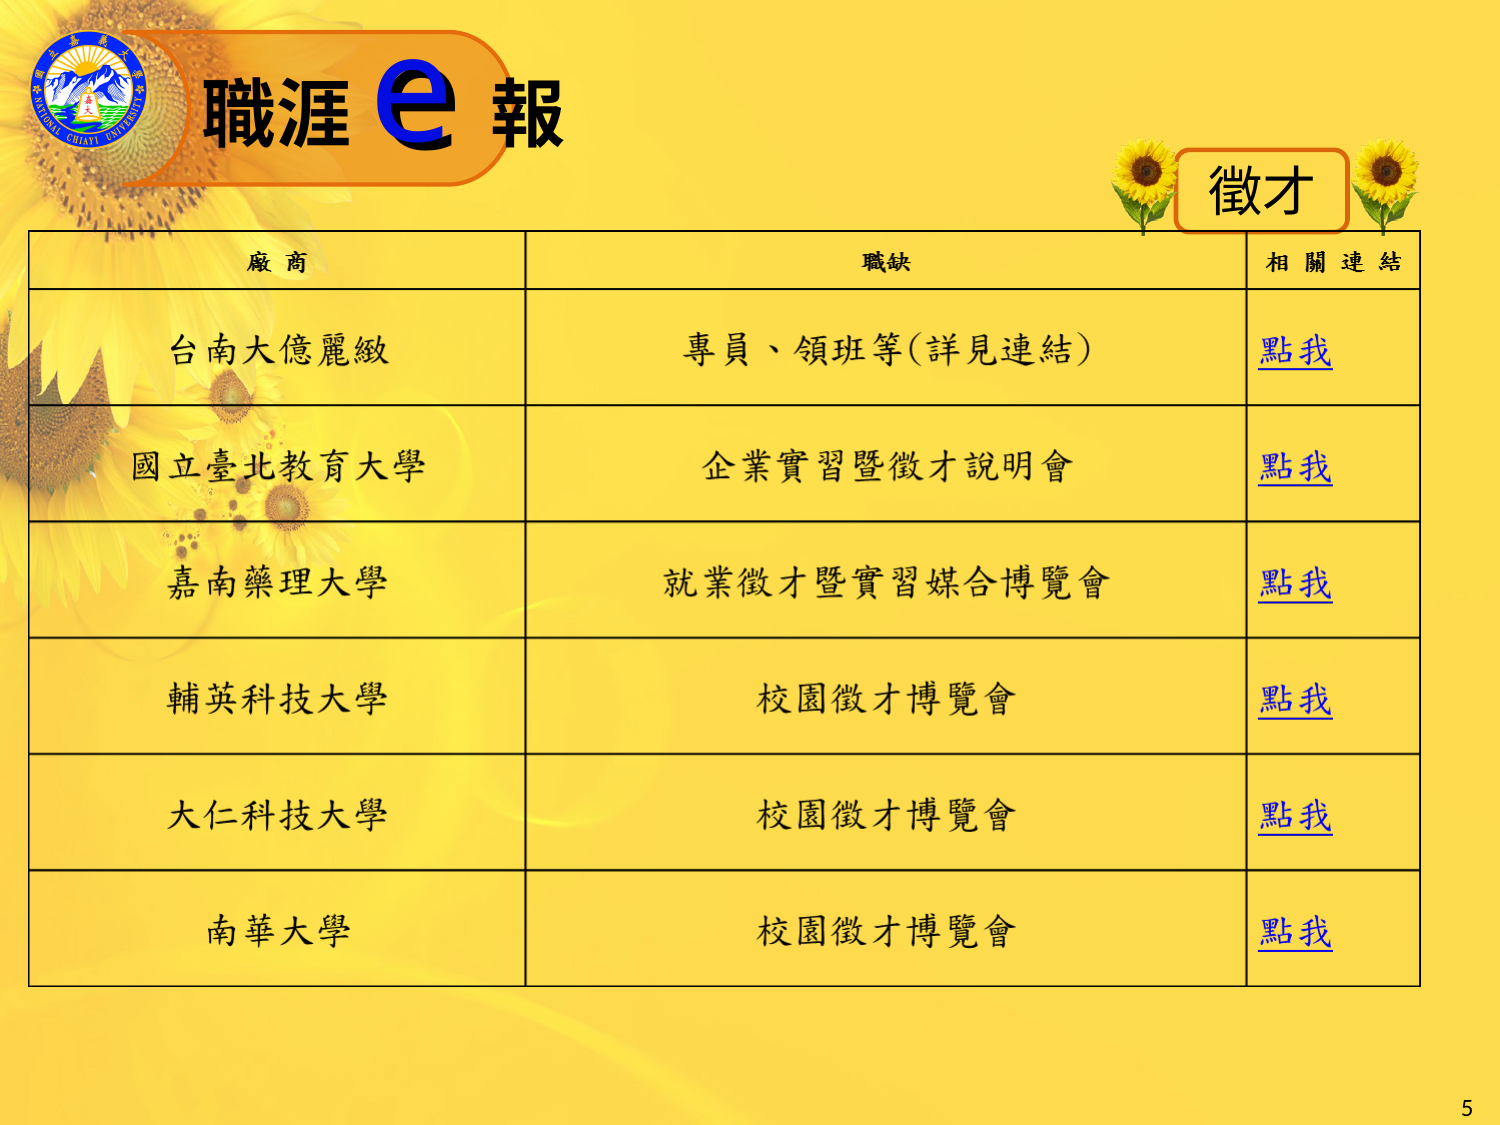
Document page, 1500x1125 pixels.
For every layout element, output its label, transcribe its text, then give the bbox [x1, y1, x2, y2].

picture [29, 30, 148, 150]
text_box [123, 32, 186, 86]
text_box [123, 130, 469, 185]
text_box 5 [1445, 1084, 1490, 1125]
text_box 職涯e報 [186, 0, 609, 181]
picture [28, 135, 1434, 988]
text_box 徵才 [1194, 149, 1333, 230]
picture [1093, 135, 1194, 230]
